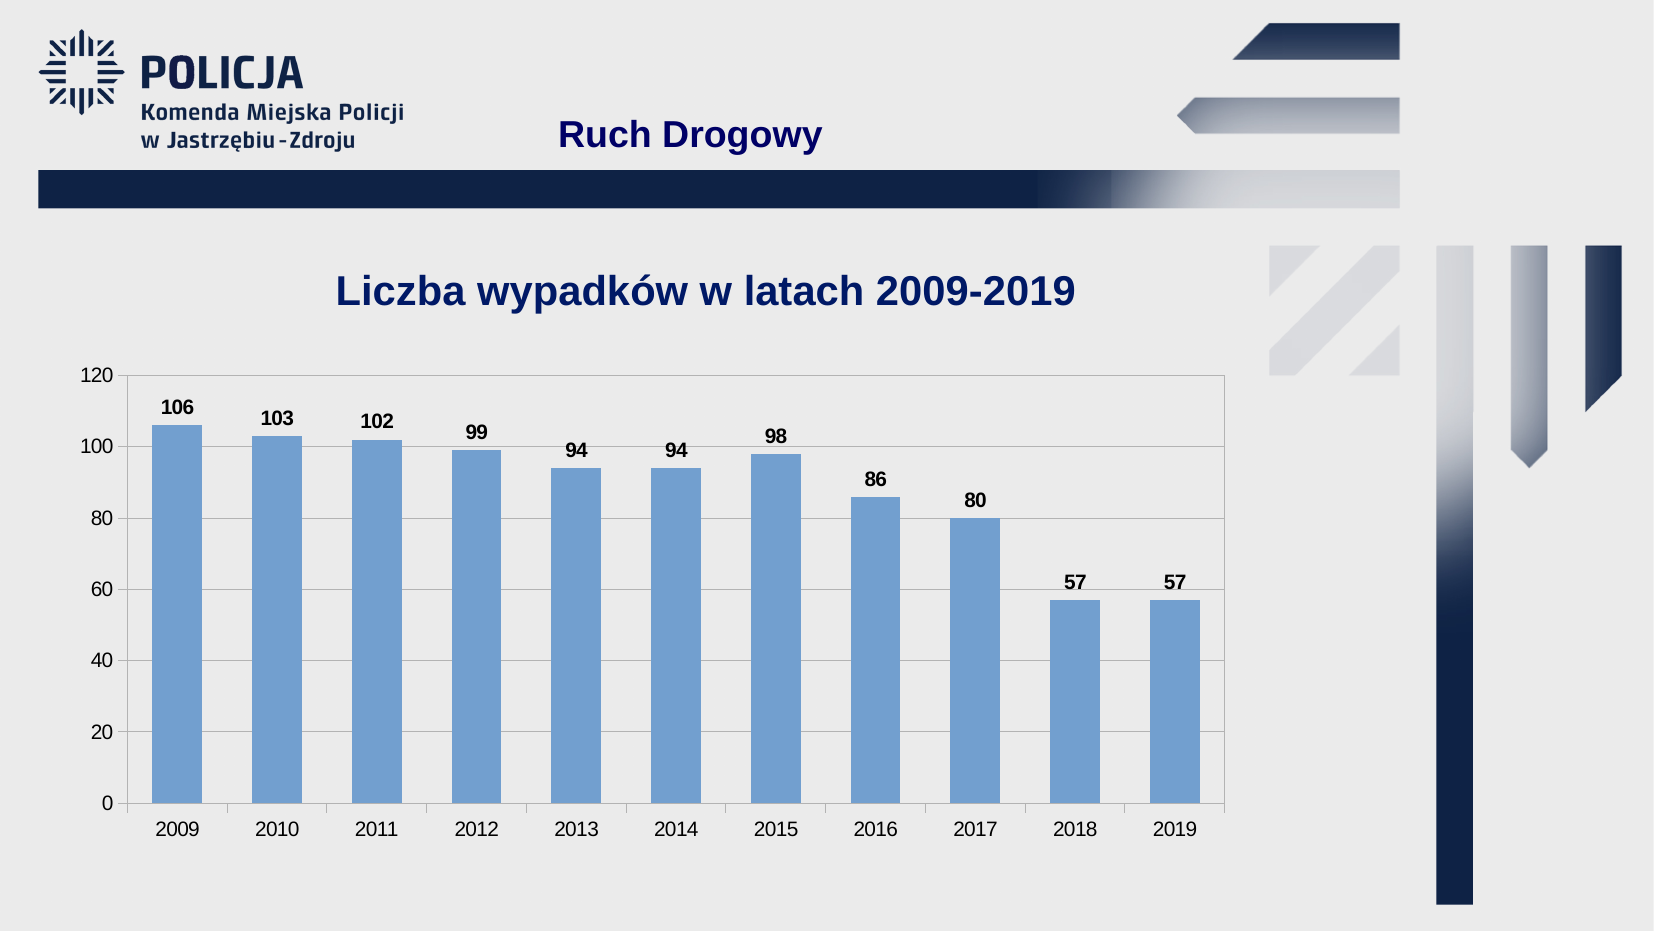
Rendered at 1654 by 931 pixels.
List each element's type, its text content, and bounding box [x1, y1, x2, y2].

text_box Ruch Drogowy [543, 106, 838, 164]
chart [71, 318, 1264, 875]
picture [0, 0, 1654, 931]
text_box Liczba wypadków w latach 2009-2019 [320, 259, 1092, 322]
